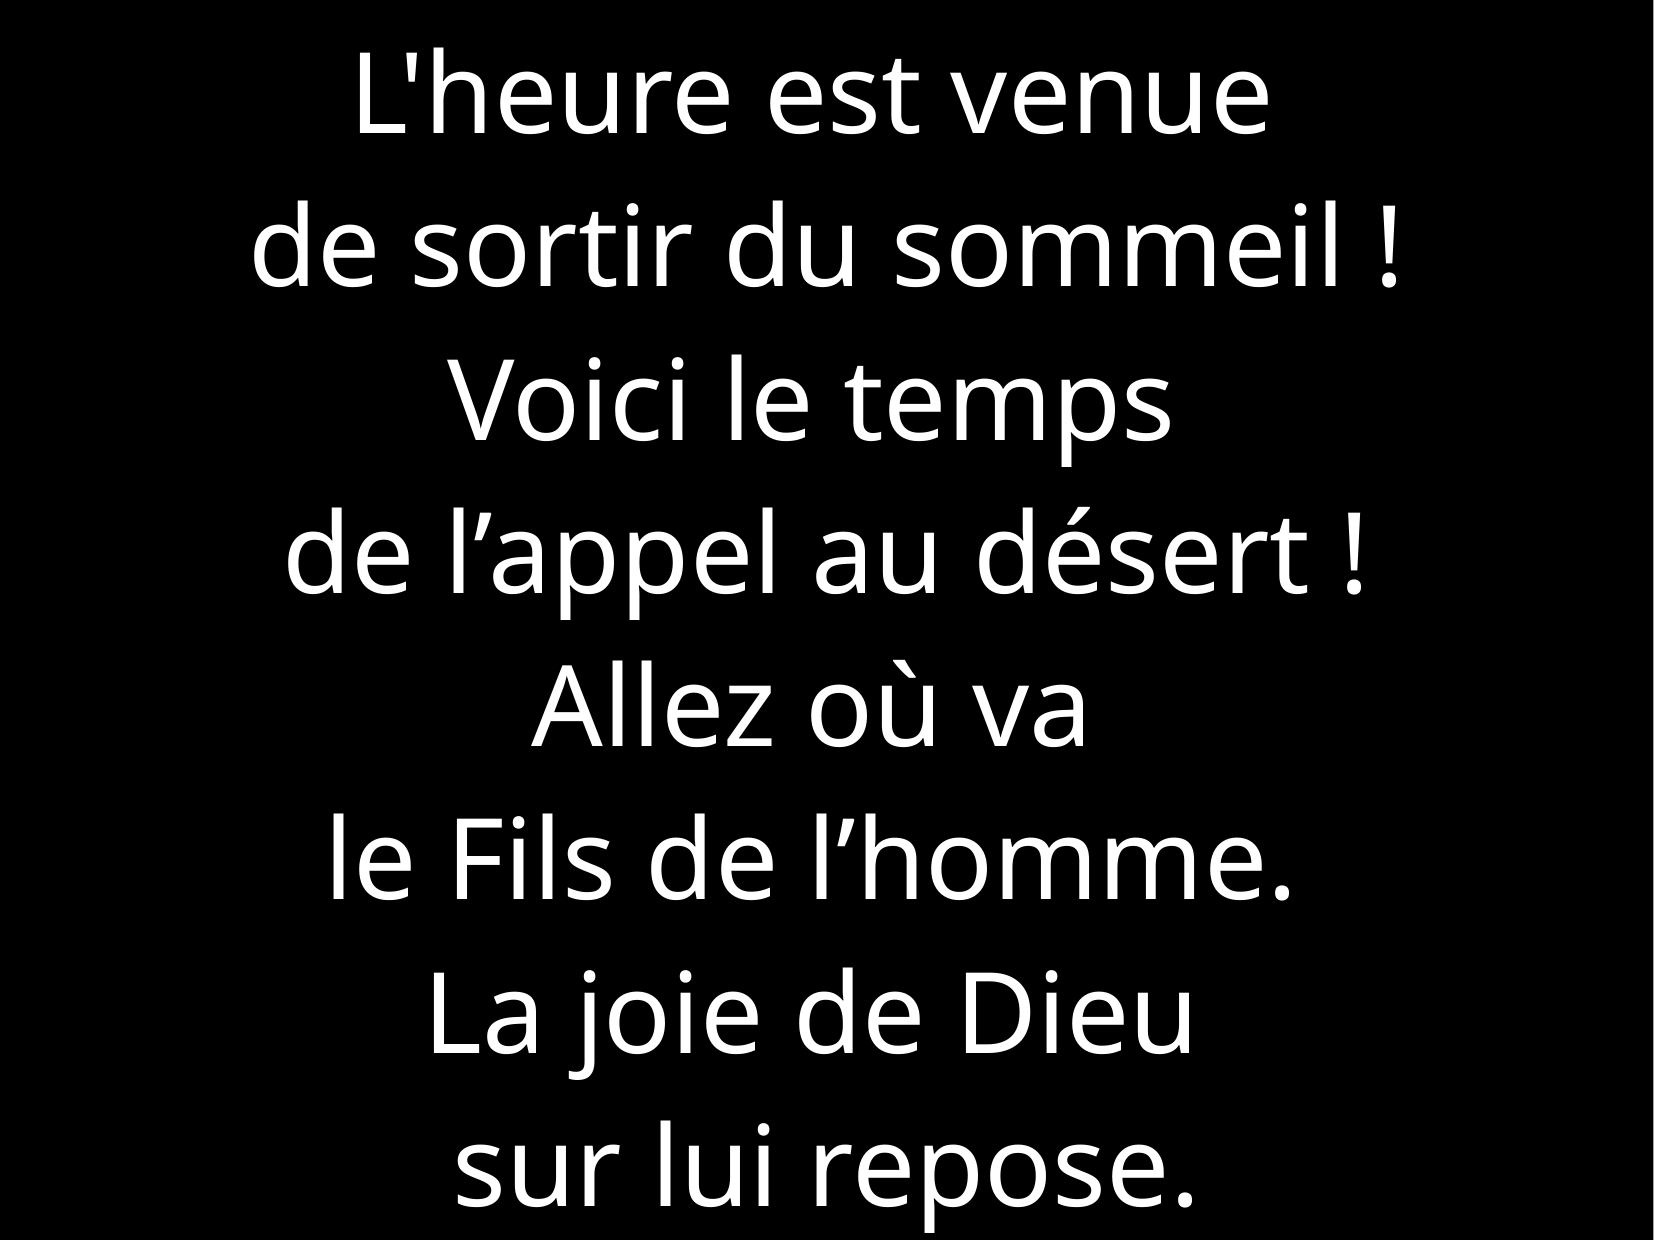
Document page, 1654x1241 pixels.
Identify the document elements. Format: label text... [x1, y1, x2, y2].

text_box L'heure est venue de sortir du sommeil ! Voici le temps de l’appel au désert ! Allez où va le Fils de l’homme. La joie de Dieu sur lui repose. [23, 5, 1630, 1241]
